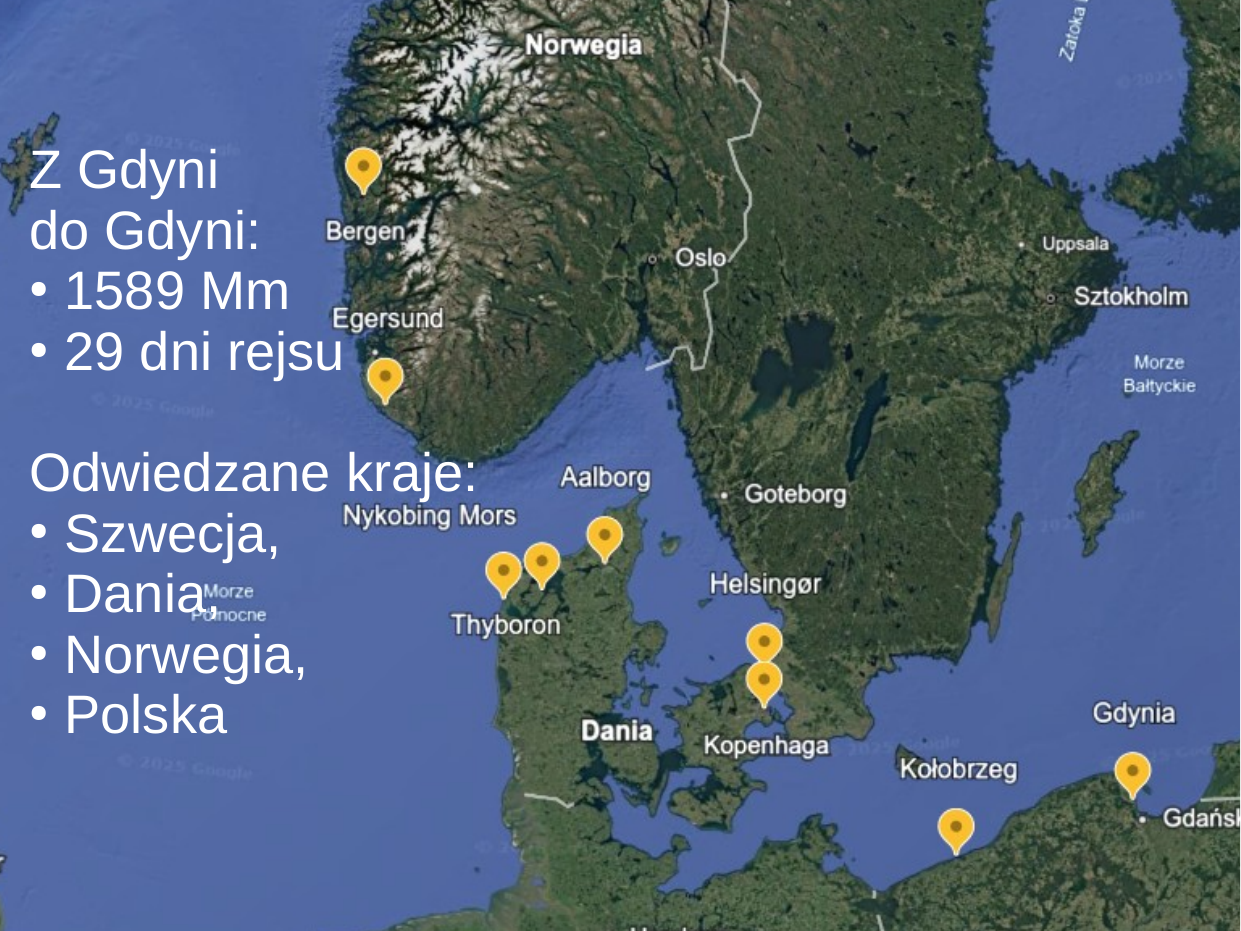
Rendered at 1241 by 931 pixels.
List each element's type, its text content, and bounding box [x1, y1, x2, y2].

text_box [9, 365, 14, 567]
text_box Z Gdyni do Gdyni: 1589 Mm 29 dni rejsu Odwiedzane kraje: Szwecja, Dania, Norwegia, Polska [14, 132, 502, 753]
picture [0, 0, 1241, 931]
text_box [502, 365, 1241, 567]
